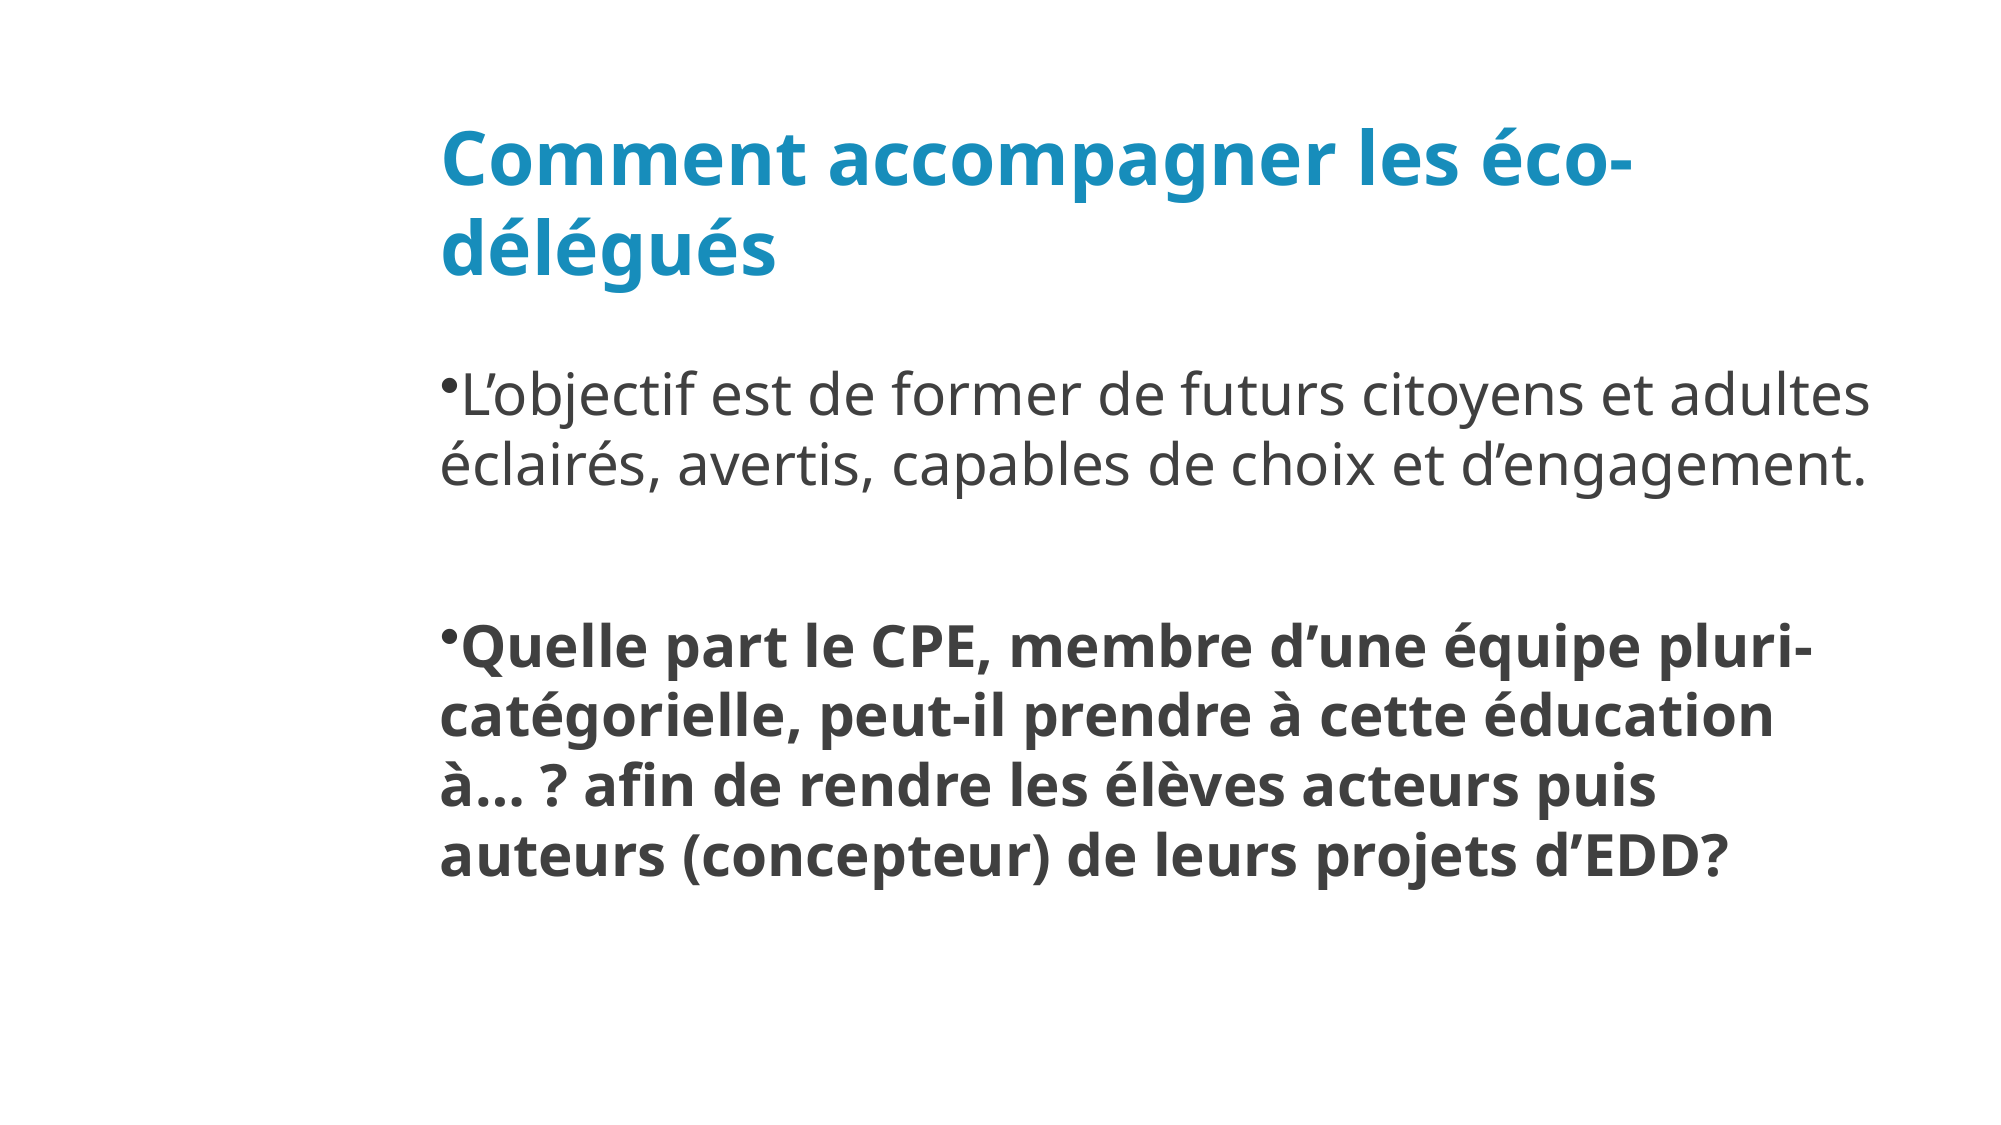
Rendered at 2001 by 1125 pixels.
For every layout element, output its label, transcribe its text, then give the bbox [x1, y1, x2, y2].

list L’objectif est de former de futurs citoyens et adultes éclairés, avertis, capables de choix et d’engagement. Quelle part le CPE, membre d’une équipe pluri-catégorielle, peut-il prendre à cette éducation à… ? afin de rendre les élèves acteurs puis auteurs (concepteur) de leurs projets d’EDD? [424, 350, 1888, 970]
title Comment accompagner les éco-délégués [425, 102, 1888, 313]
